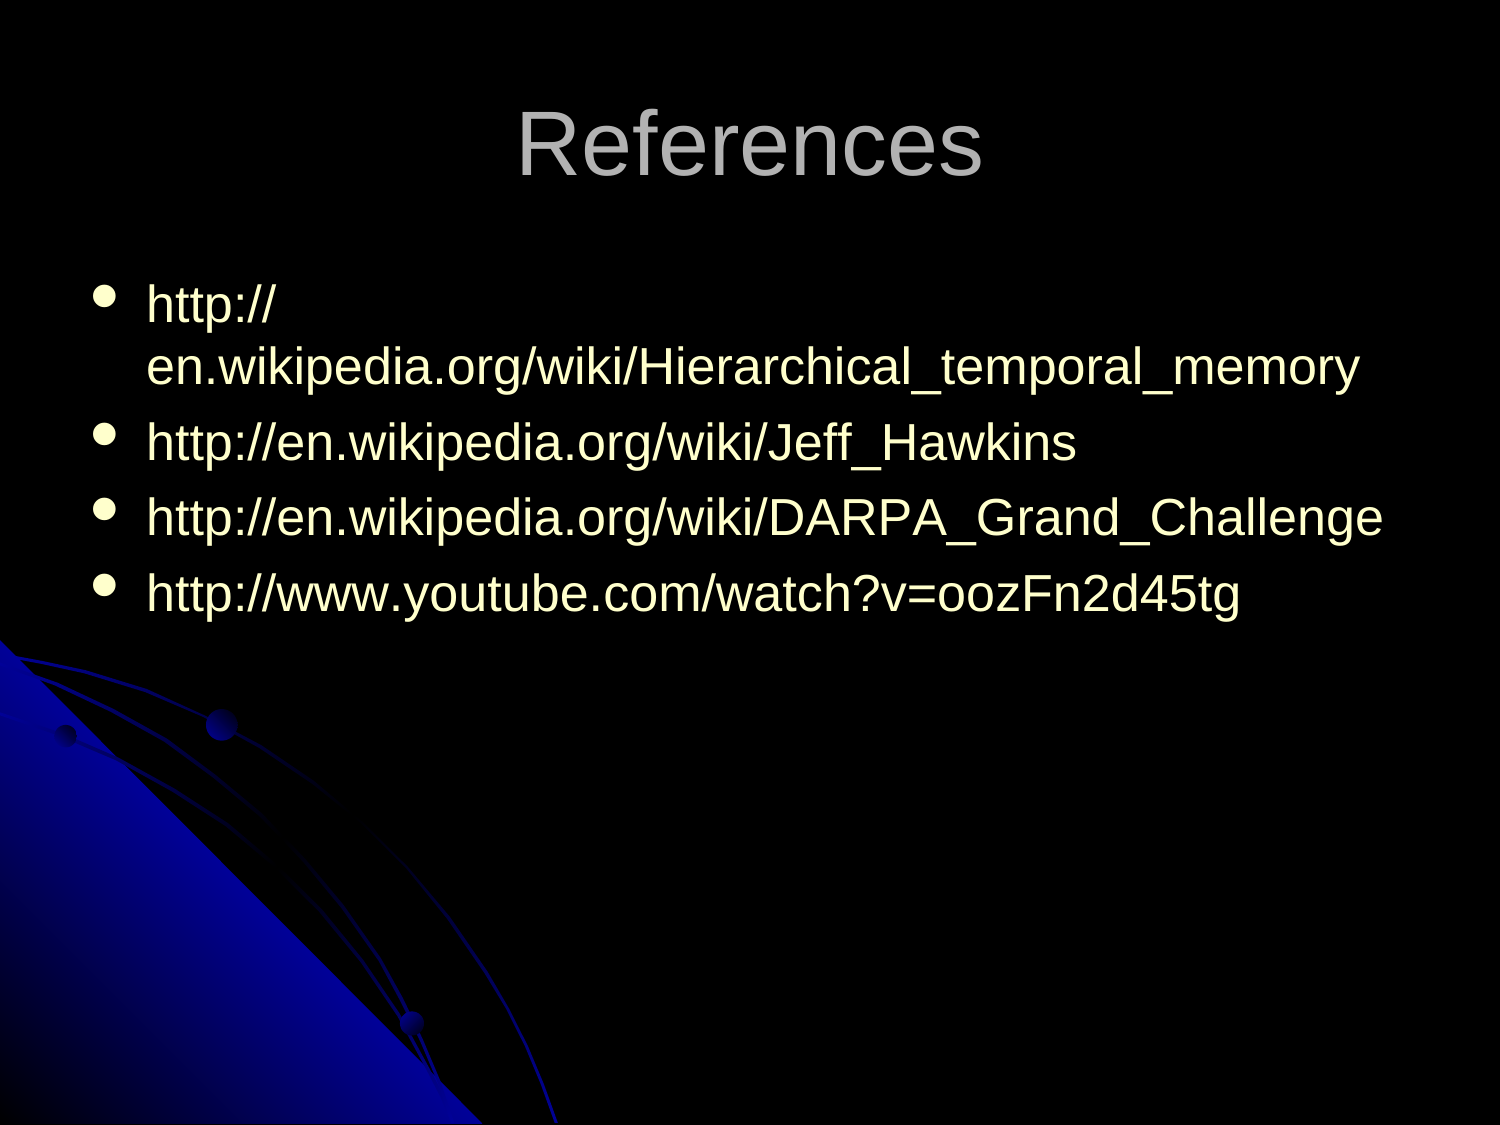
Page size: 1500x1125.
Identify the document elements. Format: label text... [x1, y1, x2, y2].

title References [75, 45, 1426, 233]
list http://en.wikipedia.org/wiki/Hierarchical_temporal_memory http://en.wikipedia.org/wiki/Jeff_Hawkins http://en.wikipedia.org/wiki/DARPA_Grand_Challenge http://www.youtube.com/watch?v=oozFn2d45tg [75, 262, 1426, 1006]
